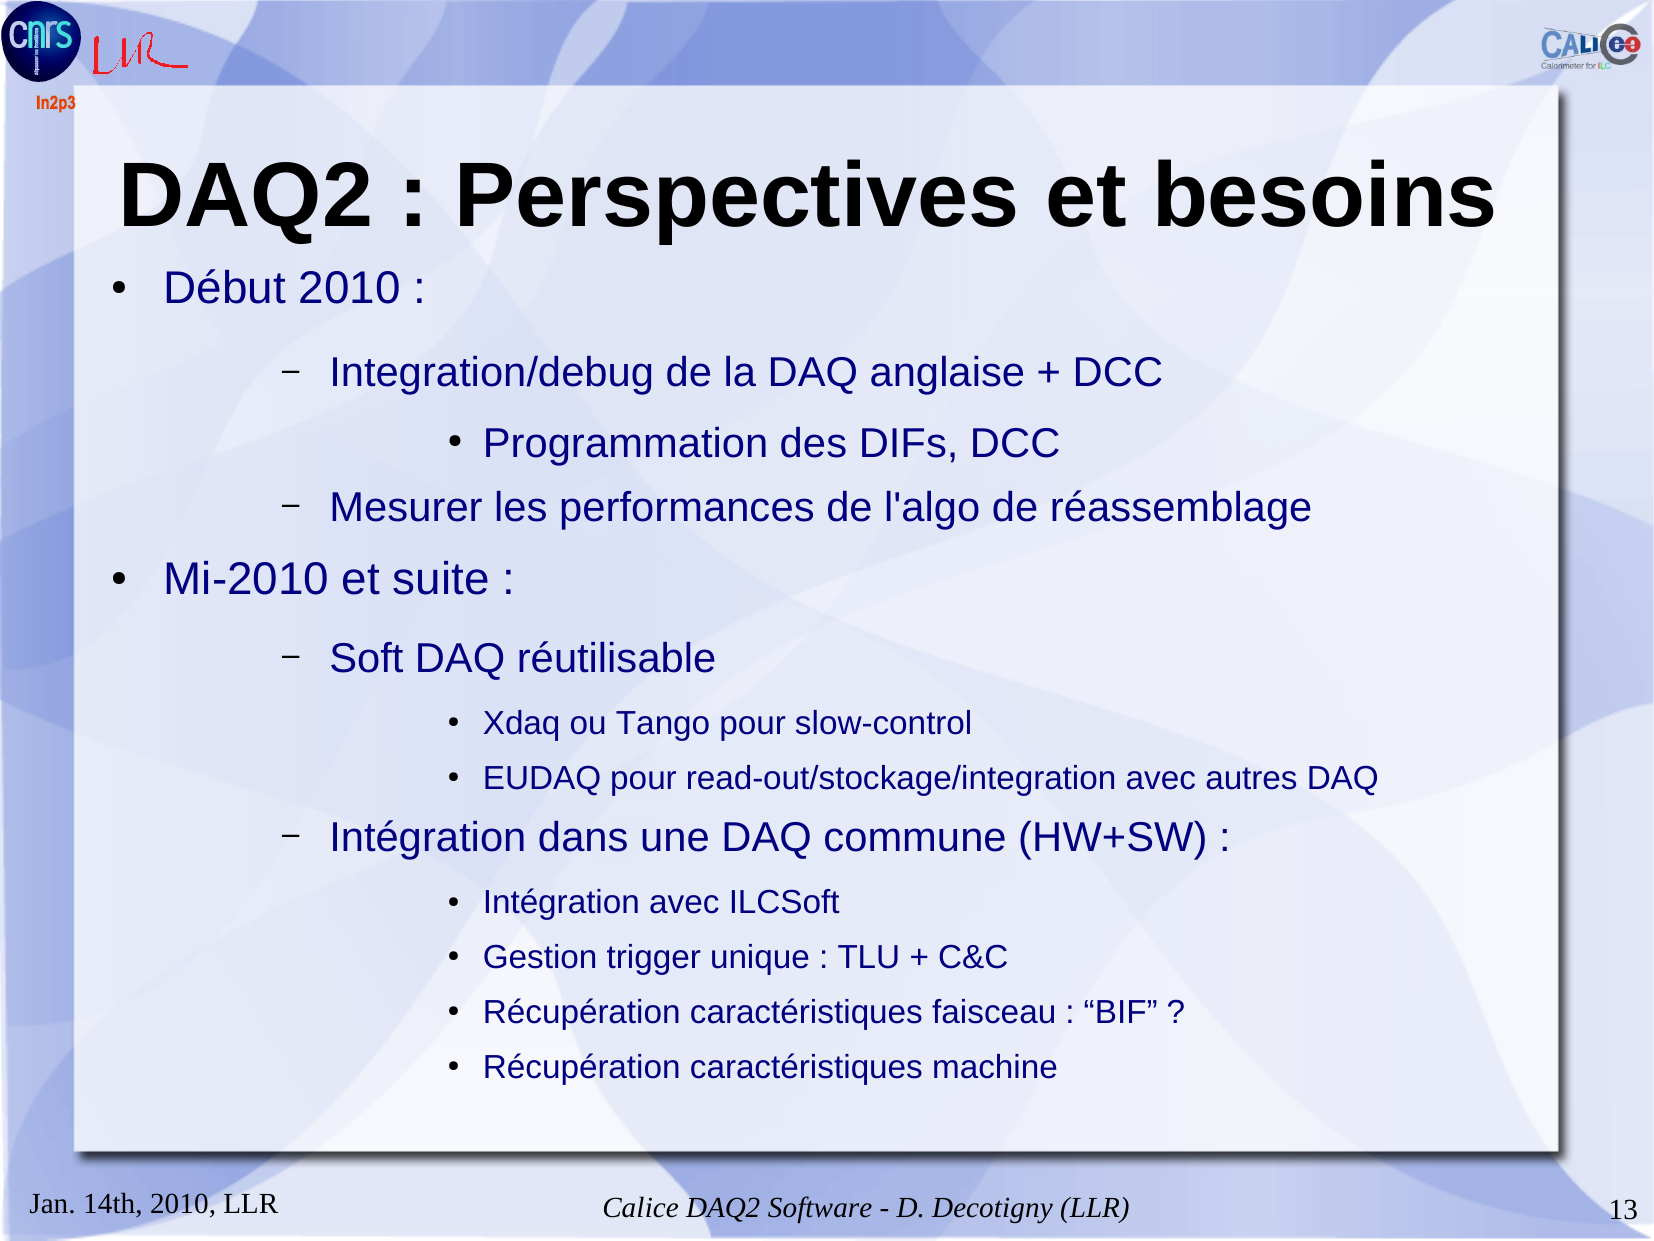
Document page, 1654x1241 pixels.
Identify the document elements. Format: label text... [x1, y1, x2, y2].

list Début 2010 : Integration/debug de la DAQ anglaise + DCC Programmation des DIFs, DCC Mesurer les performances de l'algo de réassemblage Mi-2010 et suite : Soft DAQ réutilisable Xdaq ou Tango pour slow-control EUDAQ pour read-out/stockage/integration avec autres DAQ Intégration dans une DAQ commune (HW+SW) : Intégration avec ILCSoft Gestion trigger unique : TLU + C&C Récupération caractéristiques faisceau : “BIF” ? Récupération caractéristiques machine [93, 262, 1538, 1126]
picture [0, 0, 1654, 1241]
title DAQ2 : Perspectives et besoins [82, 90, 1536, 298]
